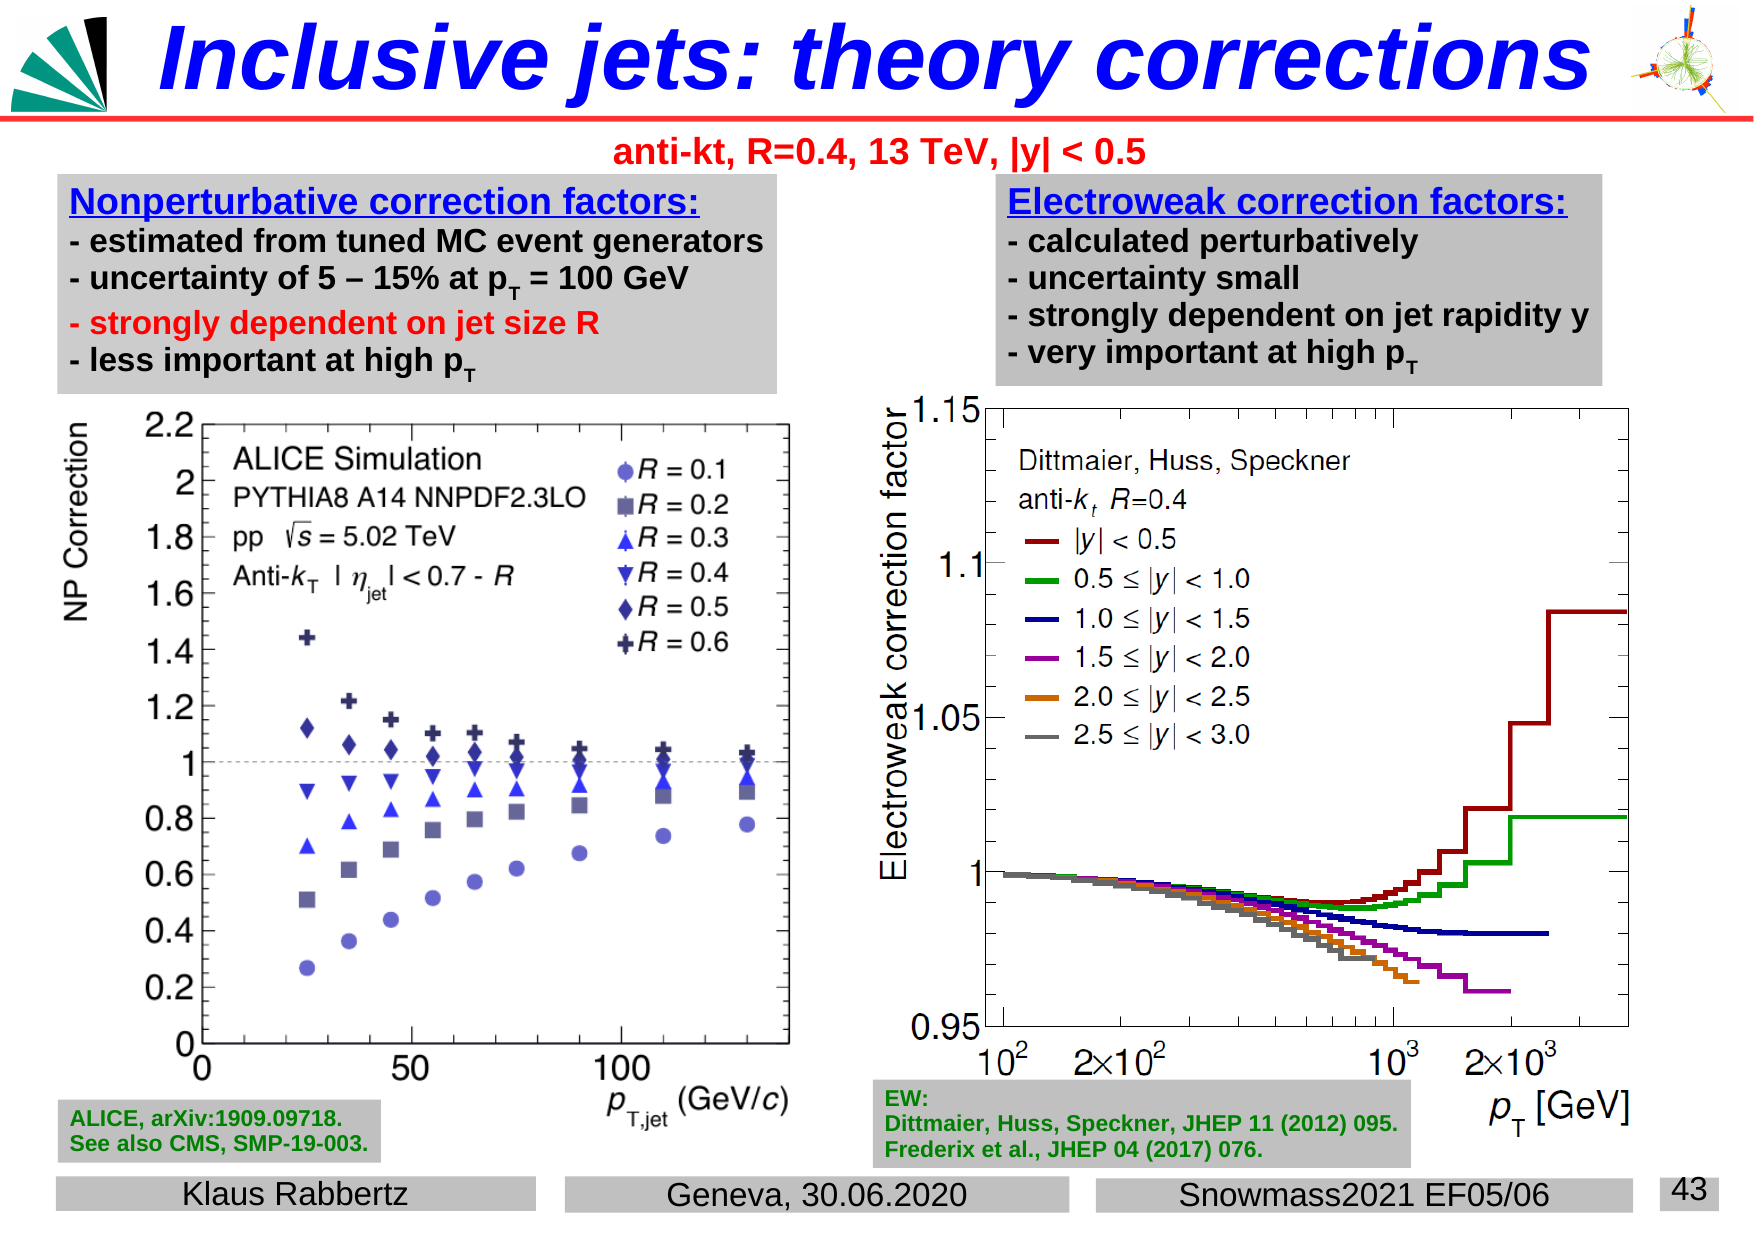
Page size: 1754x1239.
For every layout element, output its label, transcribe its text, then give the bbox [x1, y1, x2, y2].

text_box anti-kt, R=0.4, 13 TeV, |y| < 0.5 [601, 124, 1159, 179]
picture [54, 397, 806, 1148]
text_box ALICE, arXiv:1909.09718. See also CMS, SMP-19-003. [57, 1099, 381, 1163]
title Inclusive jets: theory corrections [124, 0, 1630, 116]
text_box Electroweak correction factors: - calculated perturbatively - uncertainty small - strongly dependent on jet rapidity y - very important at high pT [995, 174, 1603, 386]
picture [1631, 5, 1739, 113]
picture [11, 17, 107, 113]
picture [871, 388, 1641, 1145]
text_box Nonperturbative correction factors: - estimated from tuned MC event generators - uncertainty of 5 – 15% at pT = 100 GeV - strongly dependent on jet size R - less important at high pT [57, 174, 777, 394]
text_box EW: Dittmaier, Huss, Speckner, JHEP 11 (2012) 095. Frederix et al., JHEP 04 (2017) 076. [872, 1079, 1411, 1168]
